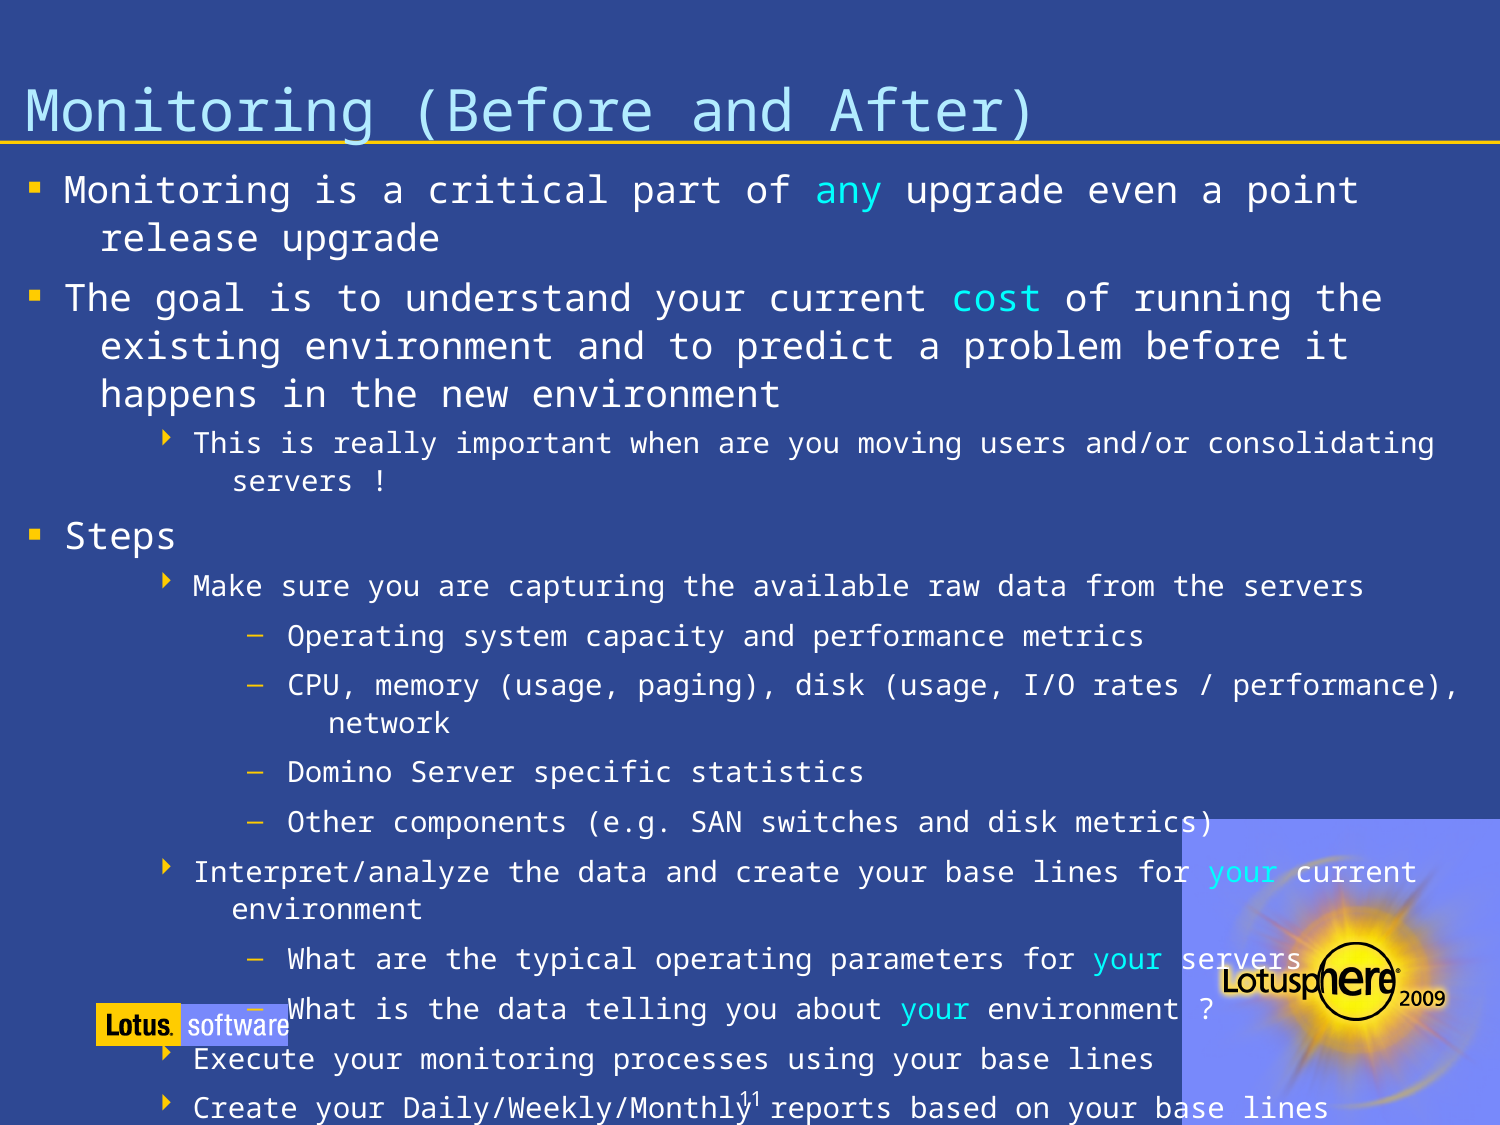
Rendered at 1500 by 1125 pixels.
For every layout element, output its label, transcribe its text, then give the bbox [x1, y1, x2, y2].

picture [96, 1003, 289, 1046]
picture [1181, 818, 1500, 1125]
list Monitoring is a critical part of any upgrade even a point release upgrade The goal is to understand your current cost of running the existing environment and to predict a problem before it happens in the new environment This is really important when are you moving users and/or consolidating servers ! Steps Make sure you are capturing the available raw data from the servers Operating system capacity and performance metrics CPU, memory (usage, paging), disk (usage, I/O rates / performance), network Domino Server specific statistics Other components (e.g. SAN switches and disk metrics) Interpret/analyze the data and create your base lines for your current environment What are the typical operating parameters for your servers What is the data telling you about your environment ? Execute your monitoring processes using your base lines Create your Daily/Weekly/Monthly reports based on your base lines Create a remediation process based on outputs that exceed your baselines [24, 157, 1476, 994]
title Monitoring (Before and After) [25, 74, 1476, 157]
